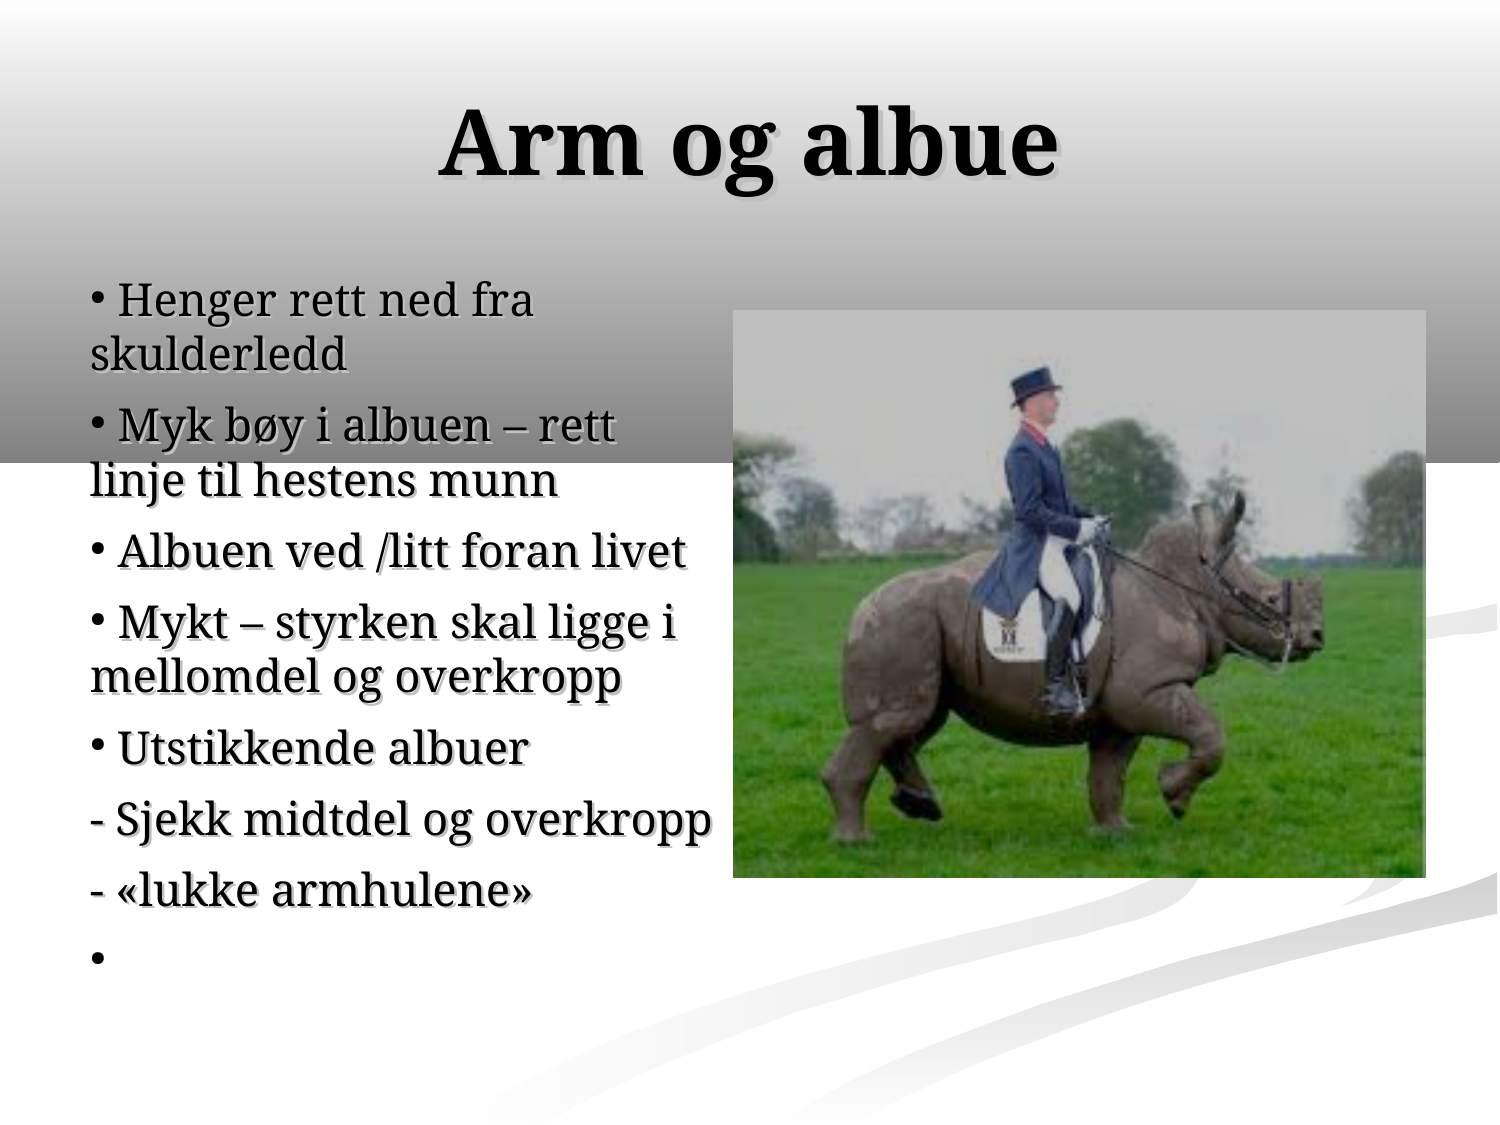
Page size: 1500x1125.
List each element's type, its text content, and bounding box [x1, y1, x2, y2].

list Henger rett ned fra skulderledd Myk bøy i albuen – rett linje til hestens munn Albuen ved /litt foran livet Mykt – styrken skal ligge i mellomdel og overkropp Utstikkende albuer - Sjekk midtdel og overkropp - «lukke armhulene» [75, 263, 734, 1020]
picture [733, 310, 1426, 878]
title Arm og albue [75, 21, 1426, 257]
